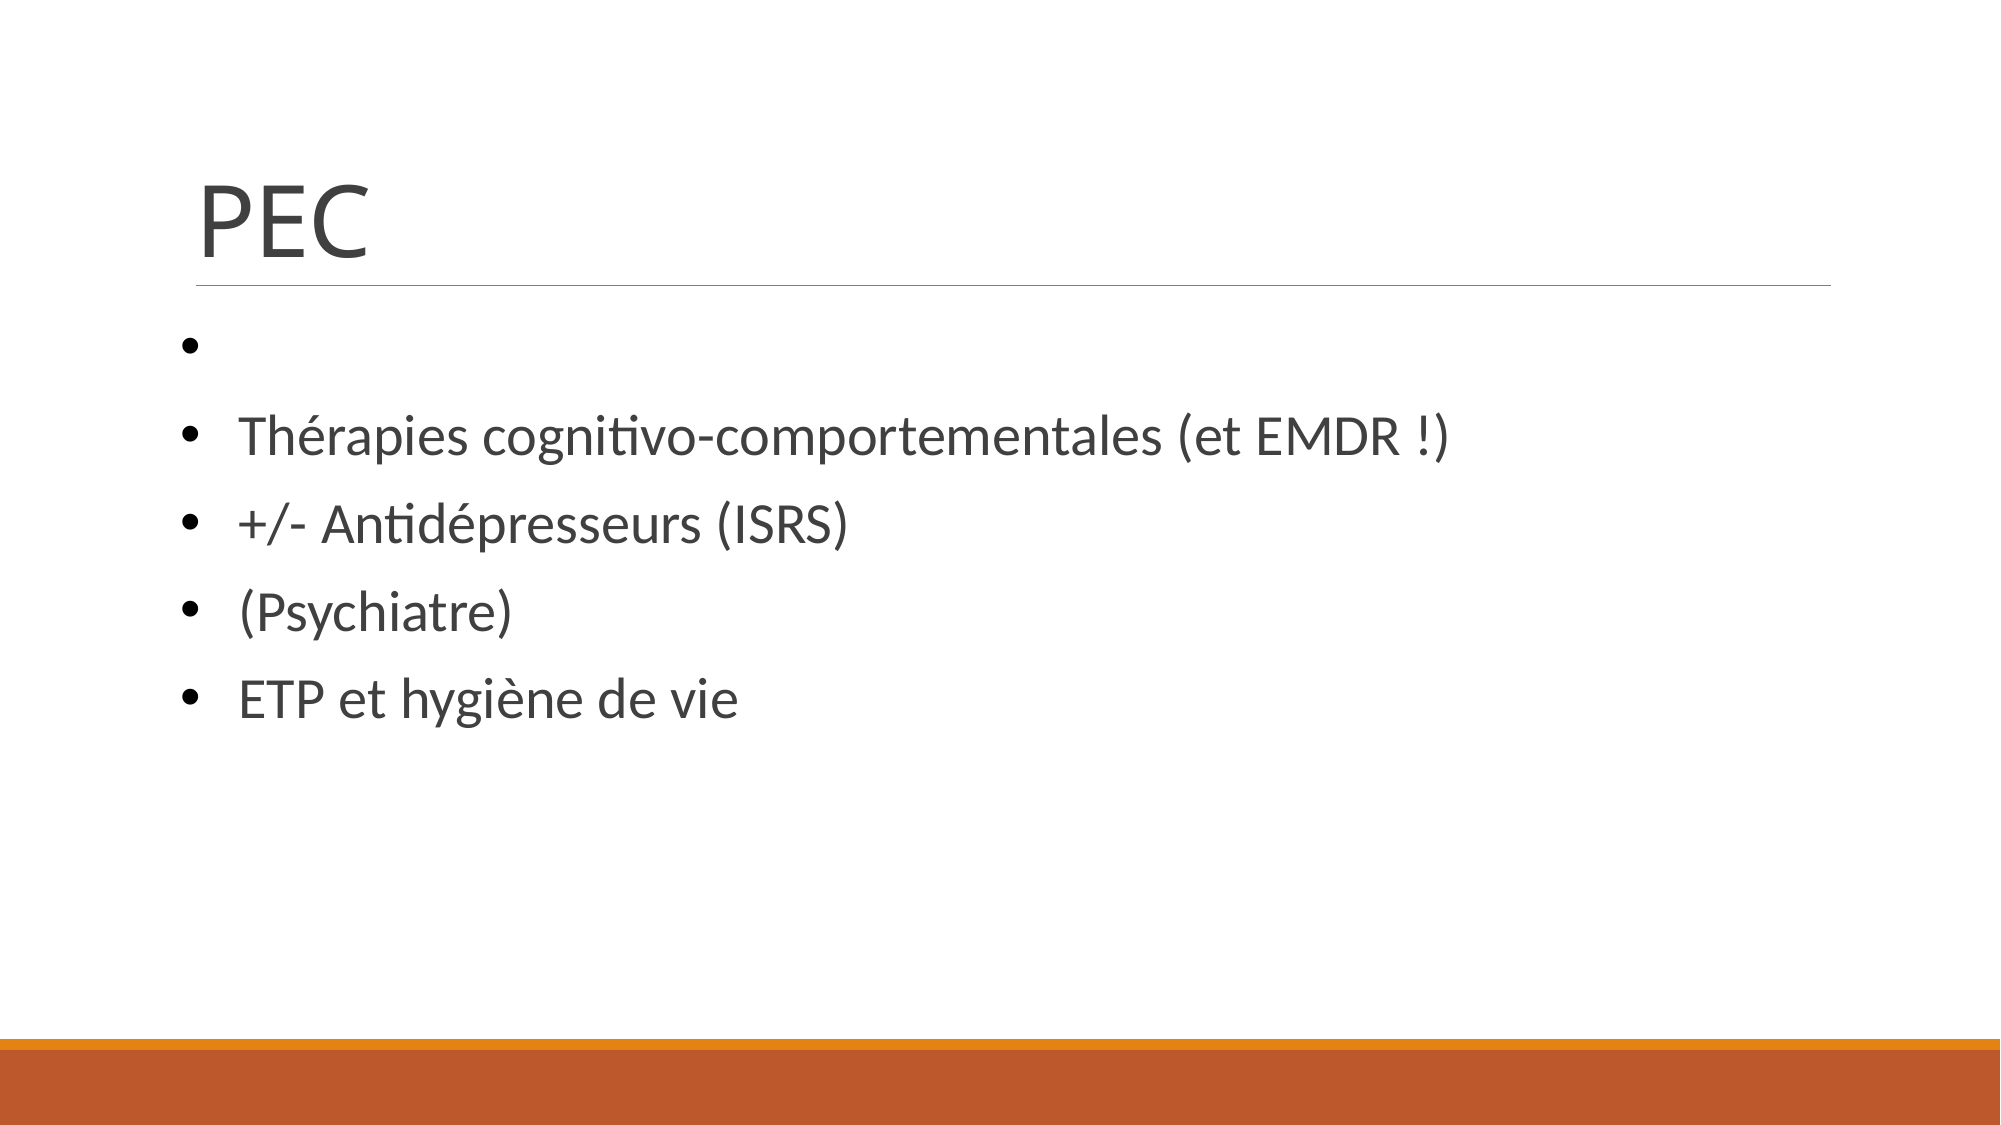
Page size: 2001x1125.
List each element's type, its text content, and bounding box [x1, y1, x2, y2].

list Thérapies cognitivo-comportementales (et EMDR !) +/- Antidépresseurs (ISRS) (Psychiatre) ETP et hygiène de vie [180, 302, 1831, 963]
title PEC [180, 47, 1831, 286]
